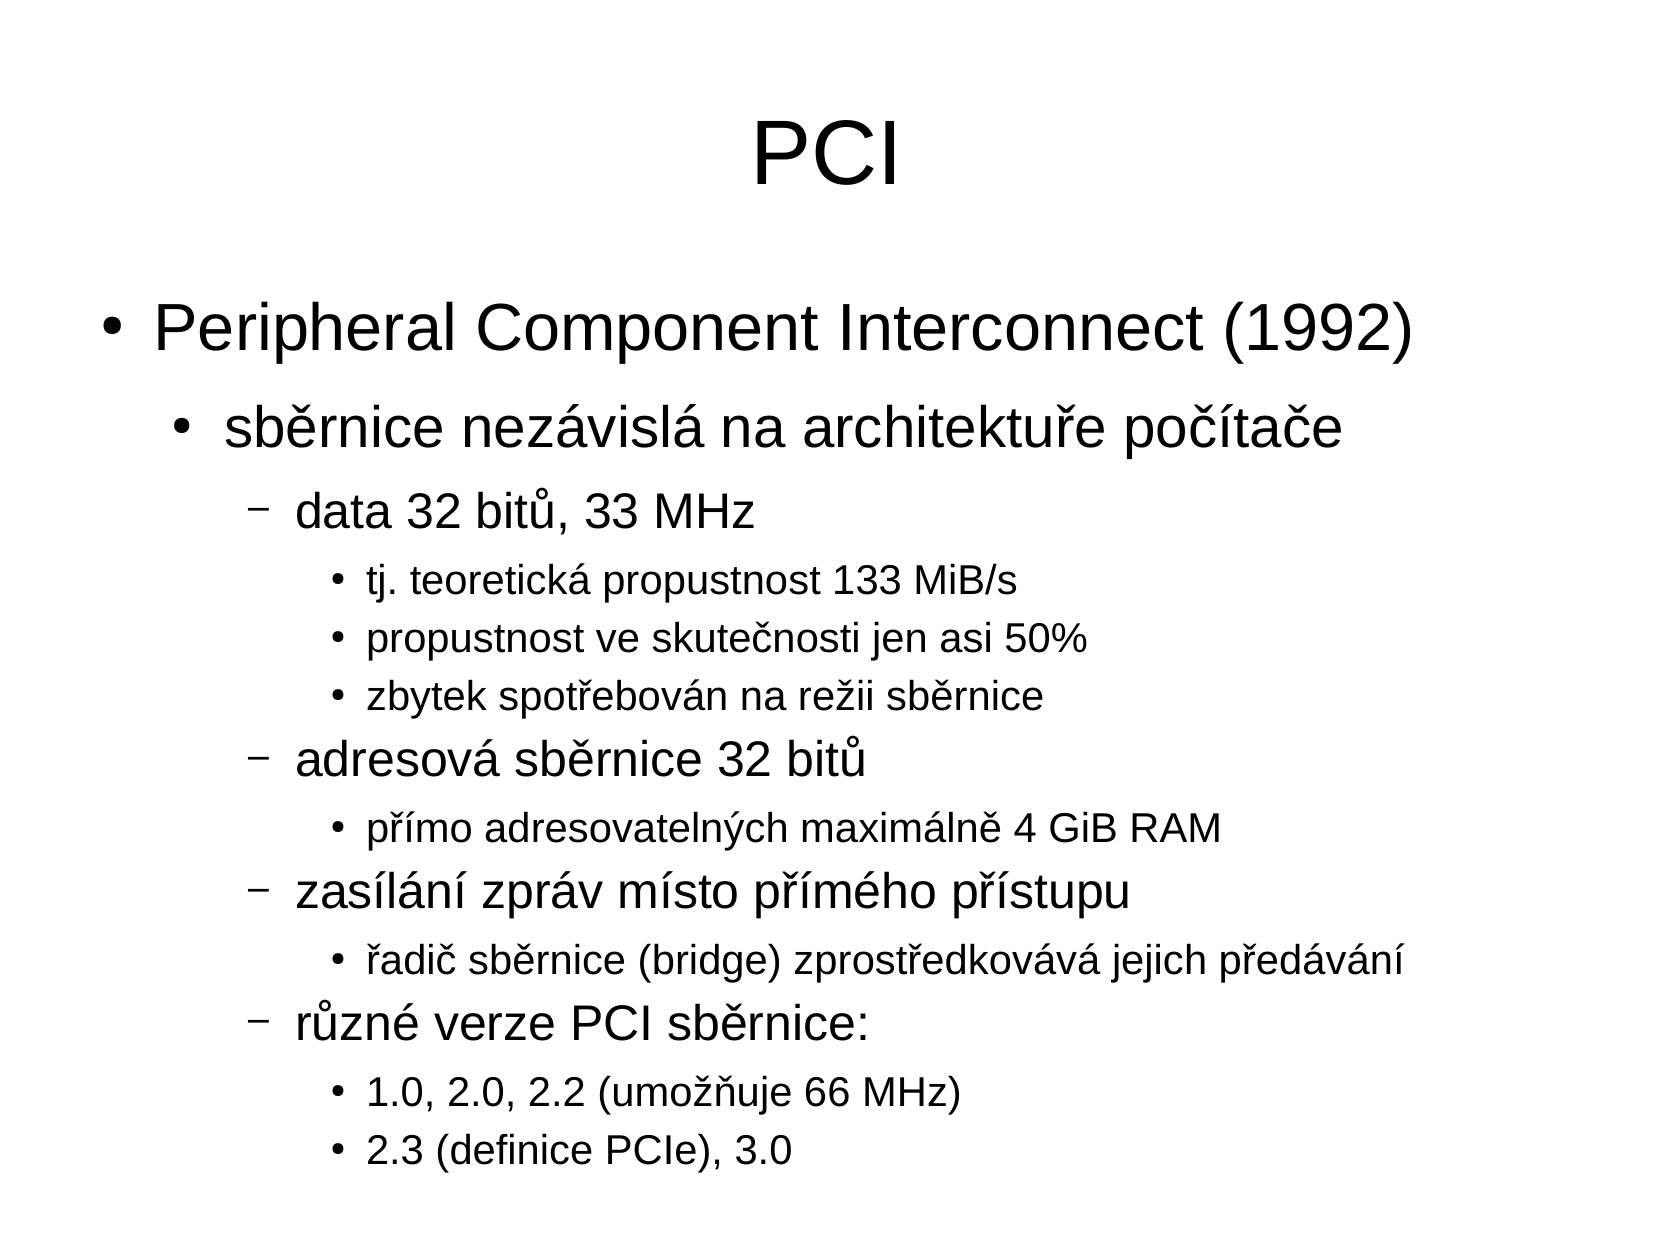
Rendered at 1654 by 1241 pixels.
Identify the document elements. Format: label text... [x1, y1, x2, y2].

list Peripheral Component Interconnect (1992) sběrnice nezávislá na architektuře počítače data 32 bitů, 33 MHz tj. teoretická propustnost 133 MiB/s propustnost ve skutečnosti jen asi 50% zbytek spotřebován na režii sběrnice adresová sběrnice 32 bitů přímo adresovatelných maximálně 4 GiB RAM zasílání zpráv místo přímého přístupu řadič sběrnice (bridge) zprostředkovává jejich předávání různé verze PCI sběrnice: 1.0, 2.0, 2.2 (umožňuje 66 MHz) 2.3 (definice PCIe), 3.0 [82, 290, 1571, 1174]
title PCI [82, 49, 1571, 257]
